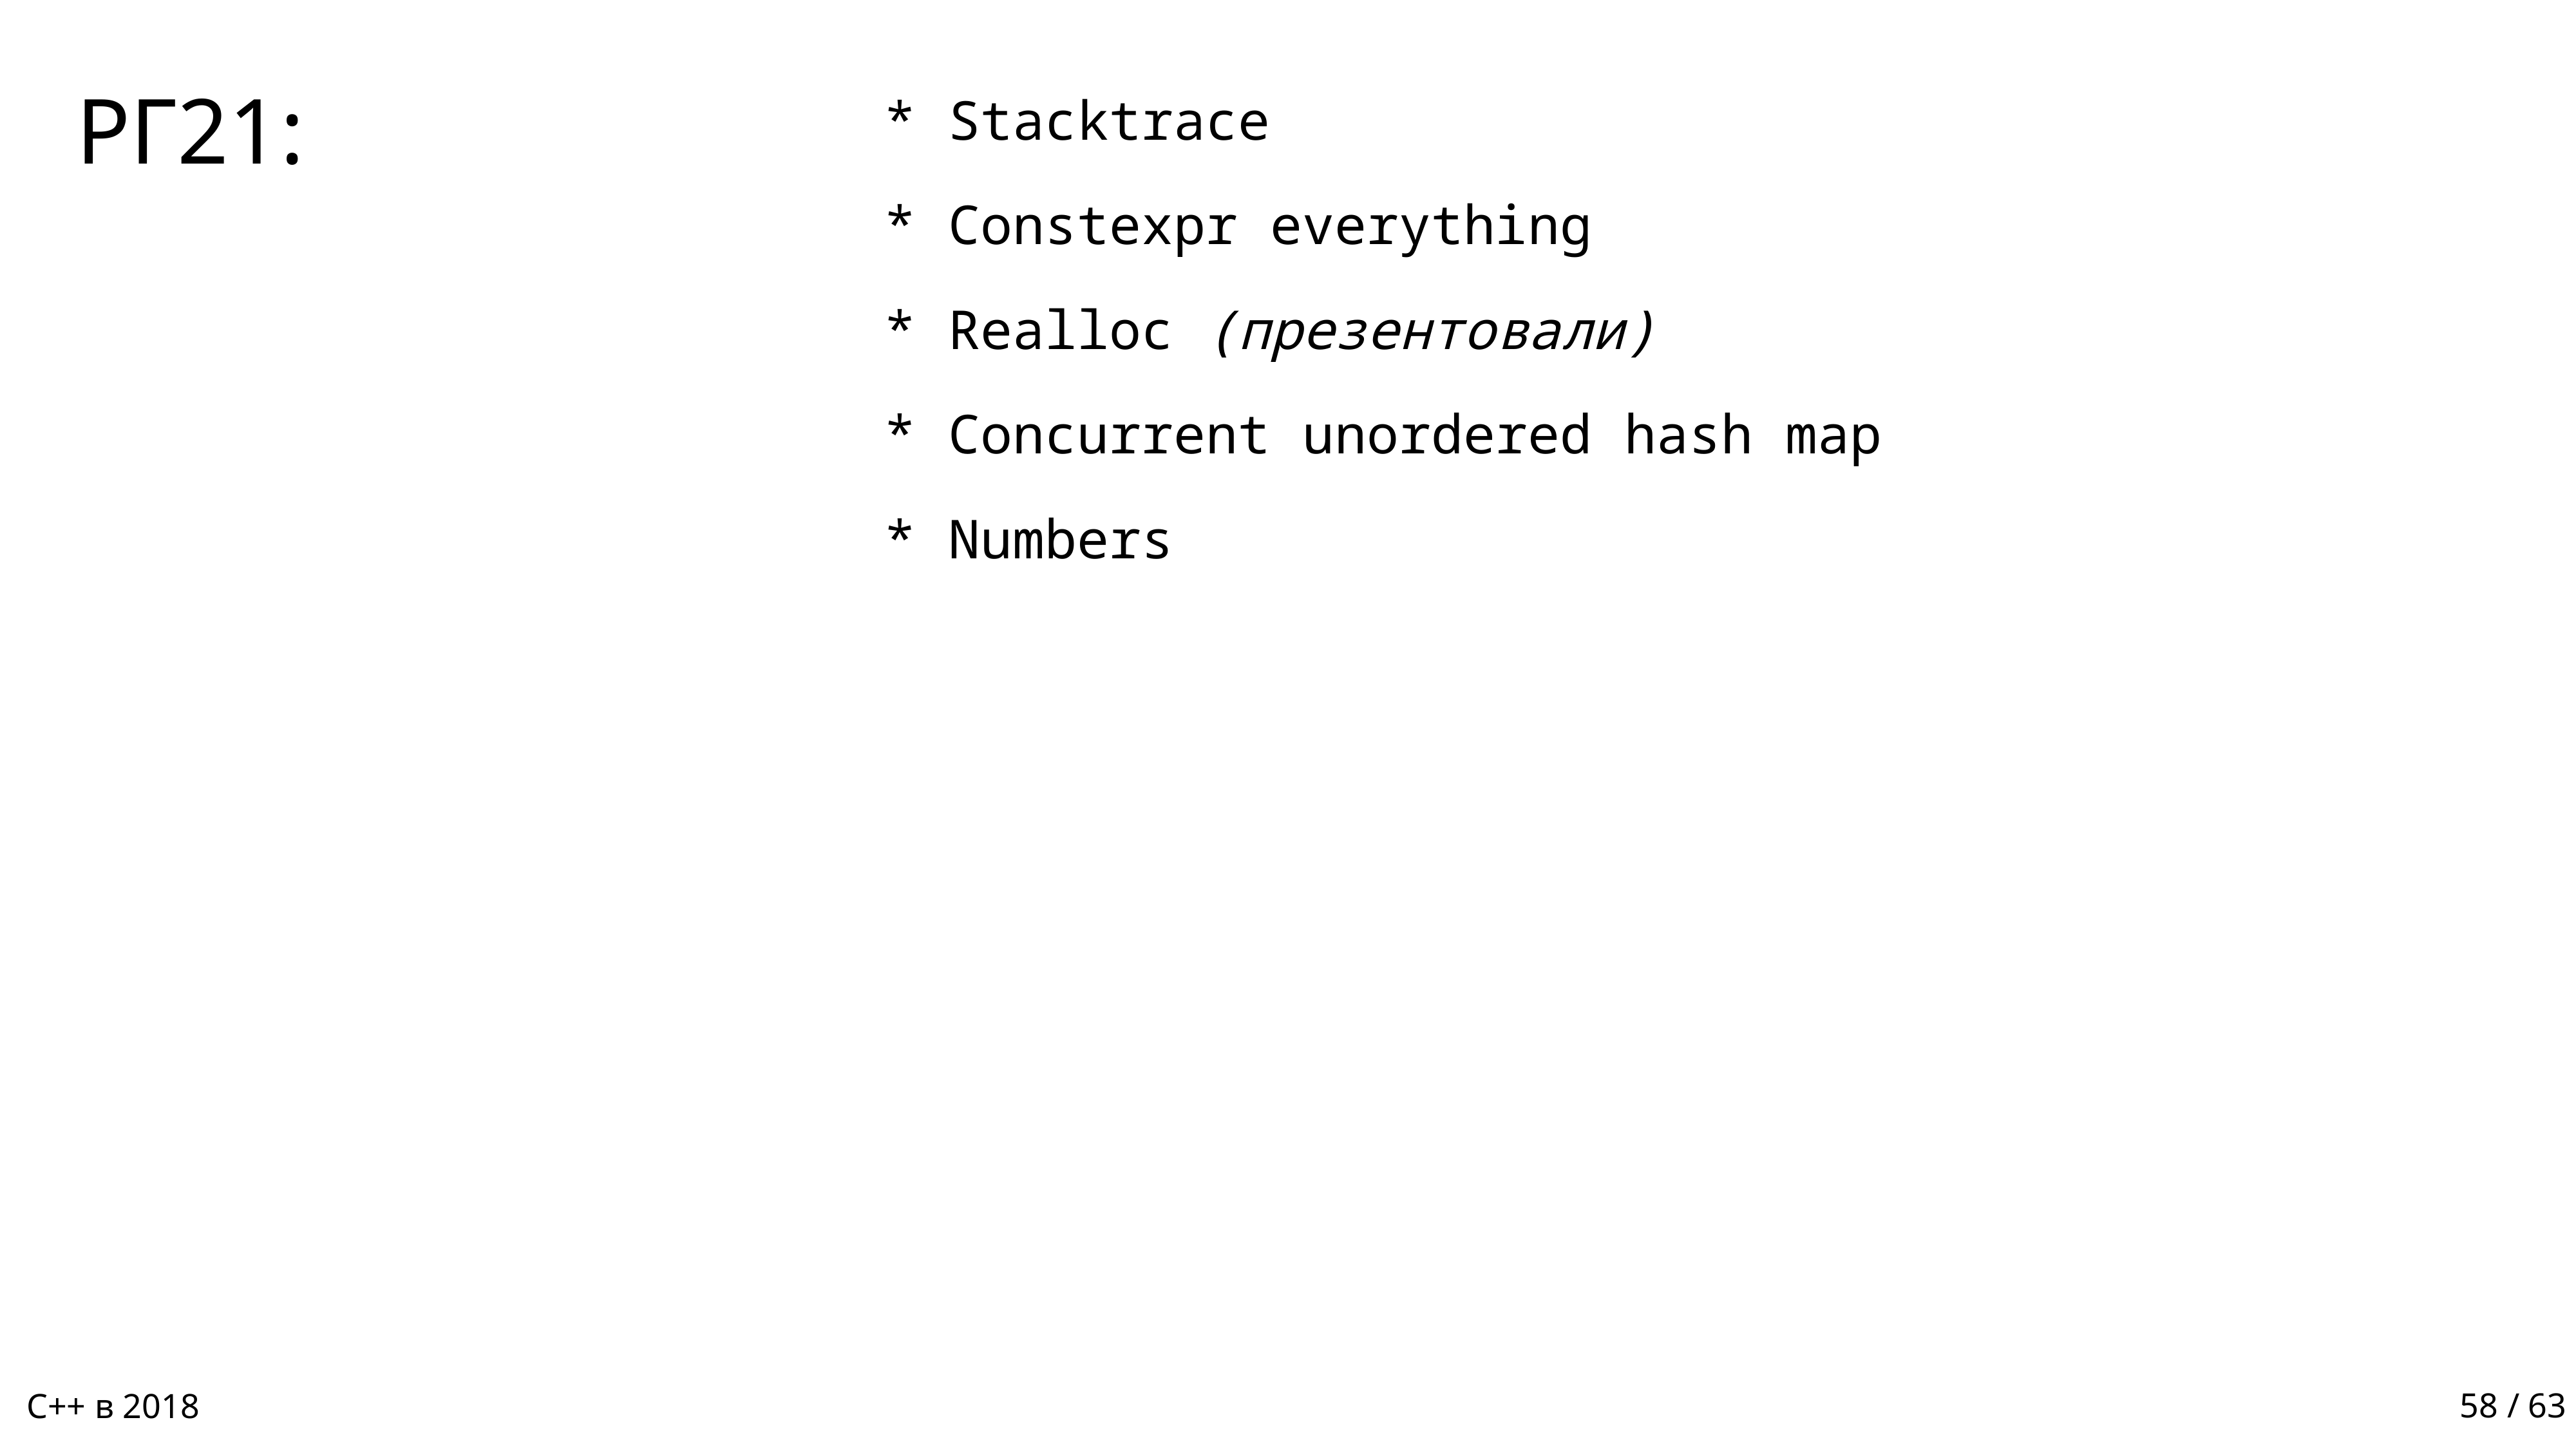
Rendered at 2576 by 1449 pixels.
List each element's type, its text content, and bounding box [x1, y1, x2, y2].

list <number> / 63 [1479, 1376, 2576, 1431]
list * Stacktrace * Constexpr everything * Realloc (презентовали) * Concurrent unordered hash map * Numbers [875, 81, 2460, 1249]
list C++ в 2018 [17, 1376, 1114, 1431]
title РГ21: [66, 81, 802, 486]
